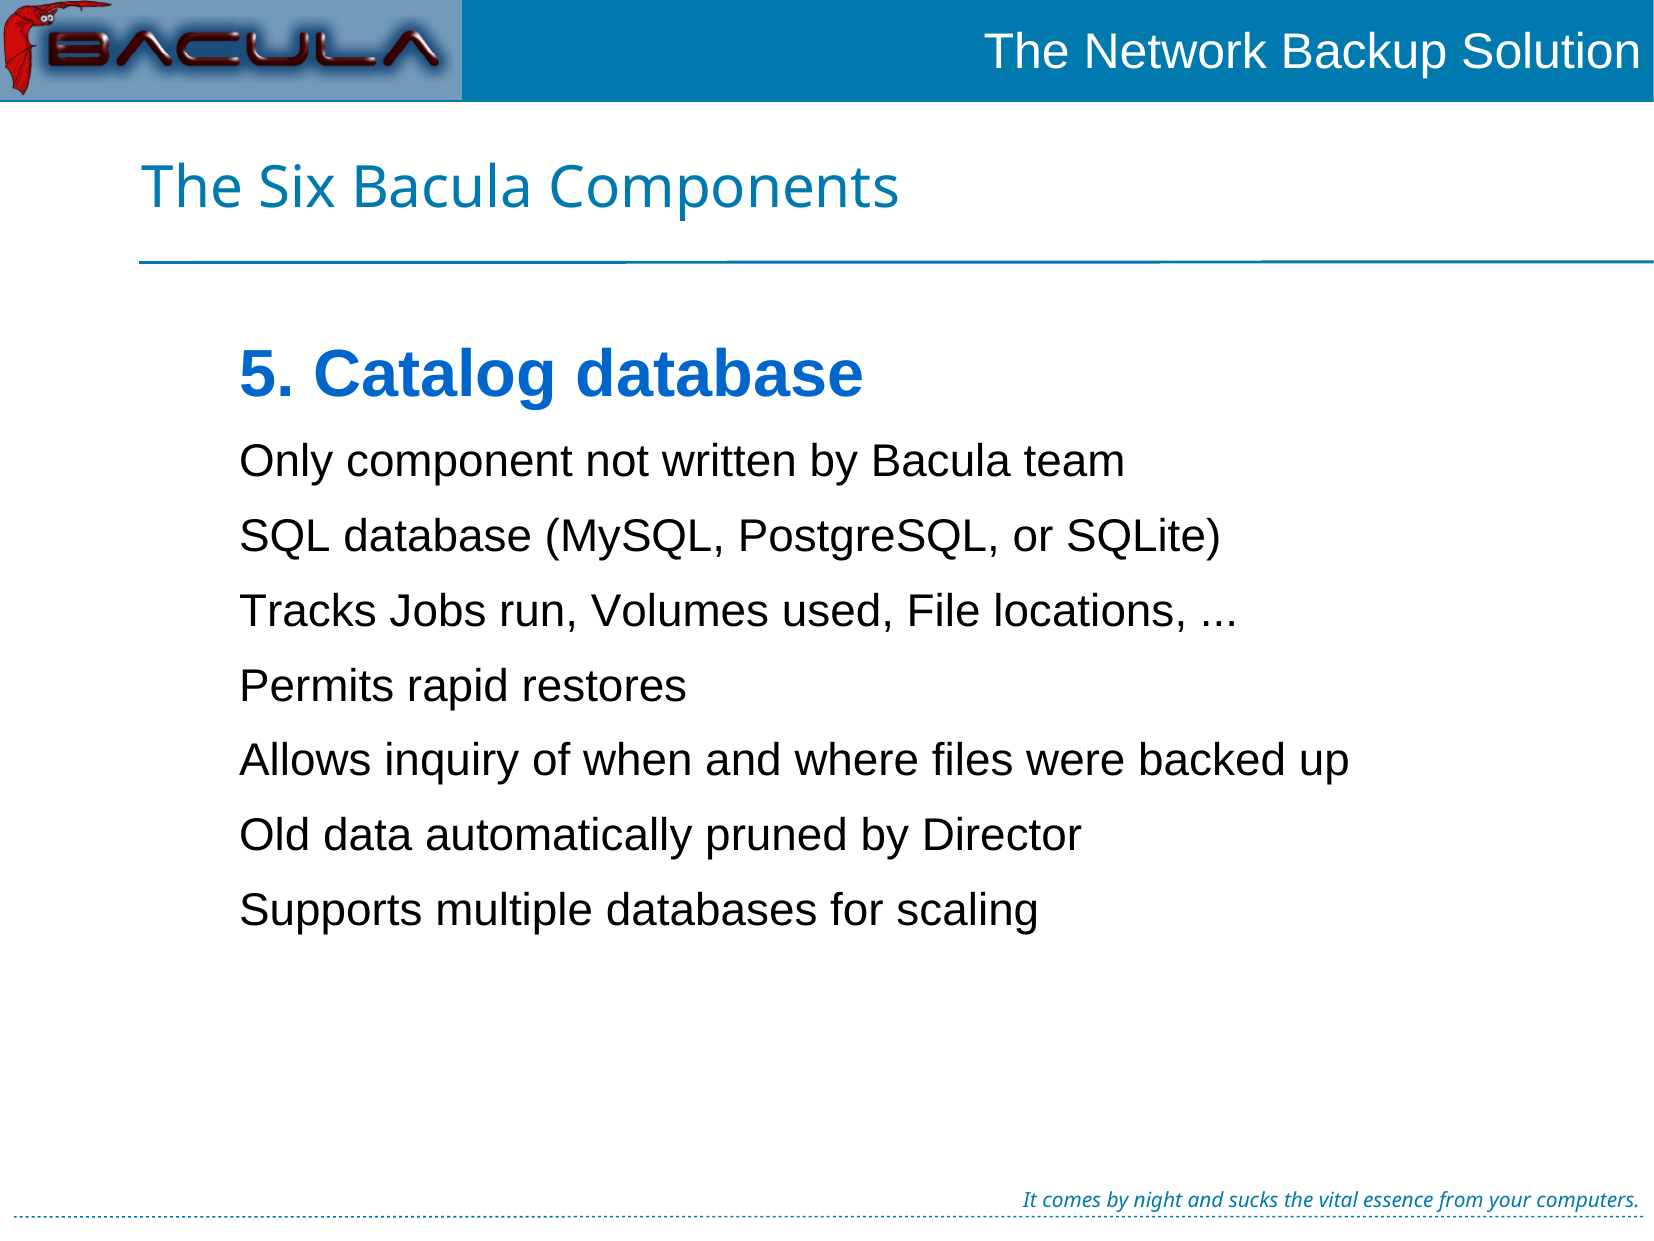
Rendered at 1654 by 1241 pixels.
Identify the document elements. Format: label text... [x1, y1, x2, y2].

picture [0, 0, 461, 99]
title The Six Bacula Components [141, 112, 1501, 226]
list 5. Catalog database Only component not written by Bacula team SQL database (MySQL, PostgreSQL, or SQLite) Tracks Jobs run, Volumes used, File locations, ... Permits rapid restores Allows inquiry of when and where files were backed up Old data automatically pruned by Director Supports multiple databases for scaling [144, 336, 1538, 1126]
